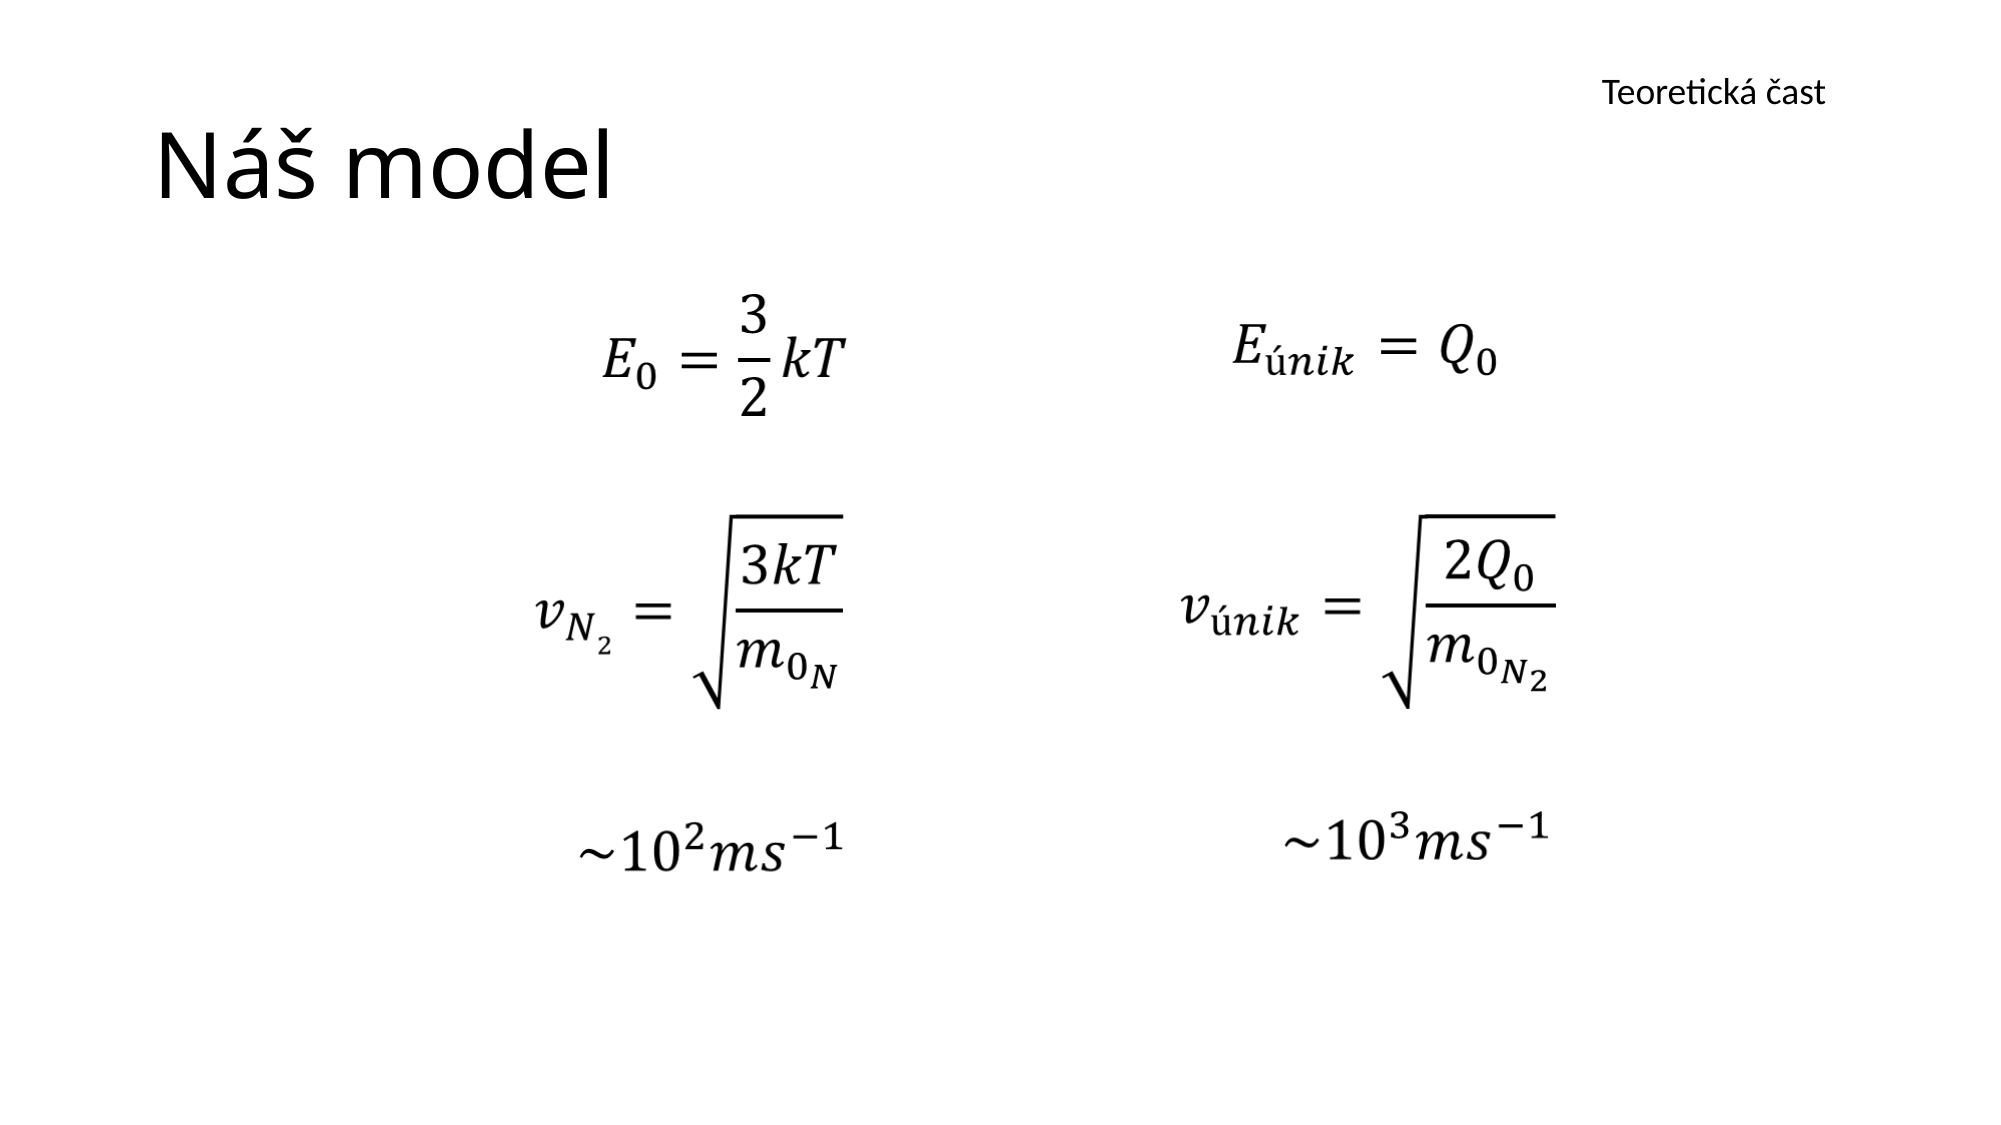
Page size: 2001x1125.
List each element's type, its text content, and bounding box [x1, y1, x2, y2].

text_box [553, 807, 871, 894]
text_box [505, 494, 871, 719]
text_box [1154, 494, 1579, 719]
text_box [1208, 300, 1525, 386]
text_box [578, 277, 871, 425]
text_box Teoretická čast [1587, 59, 1863, 120]
title Náš model [138, 60, 1864, 278]
text_box [1258, 797, 1577, 883]
